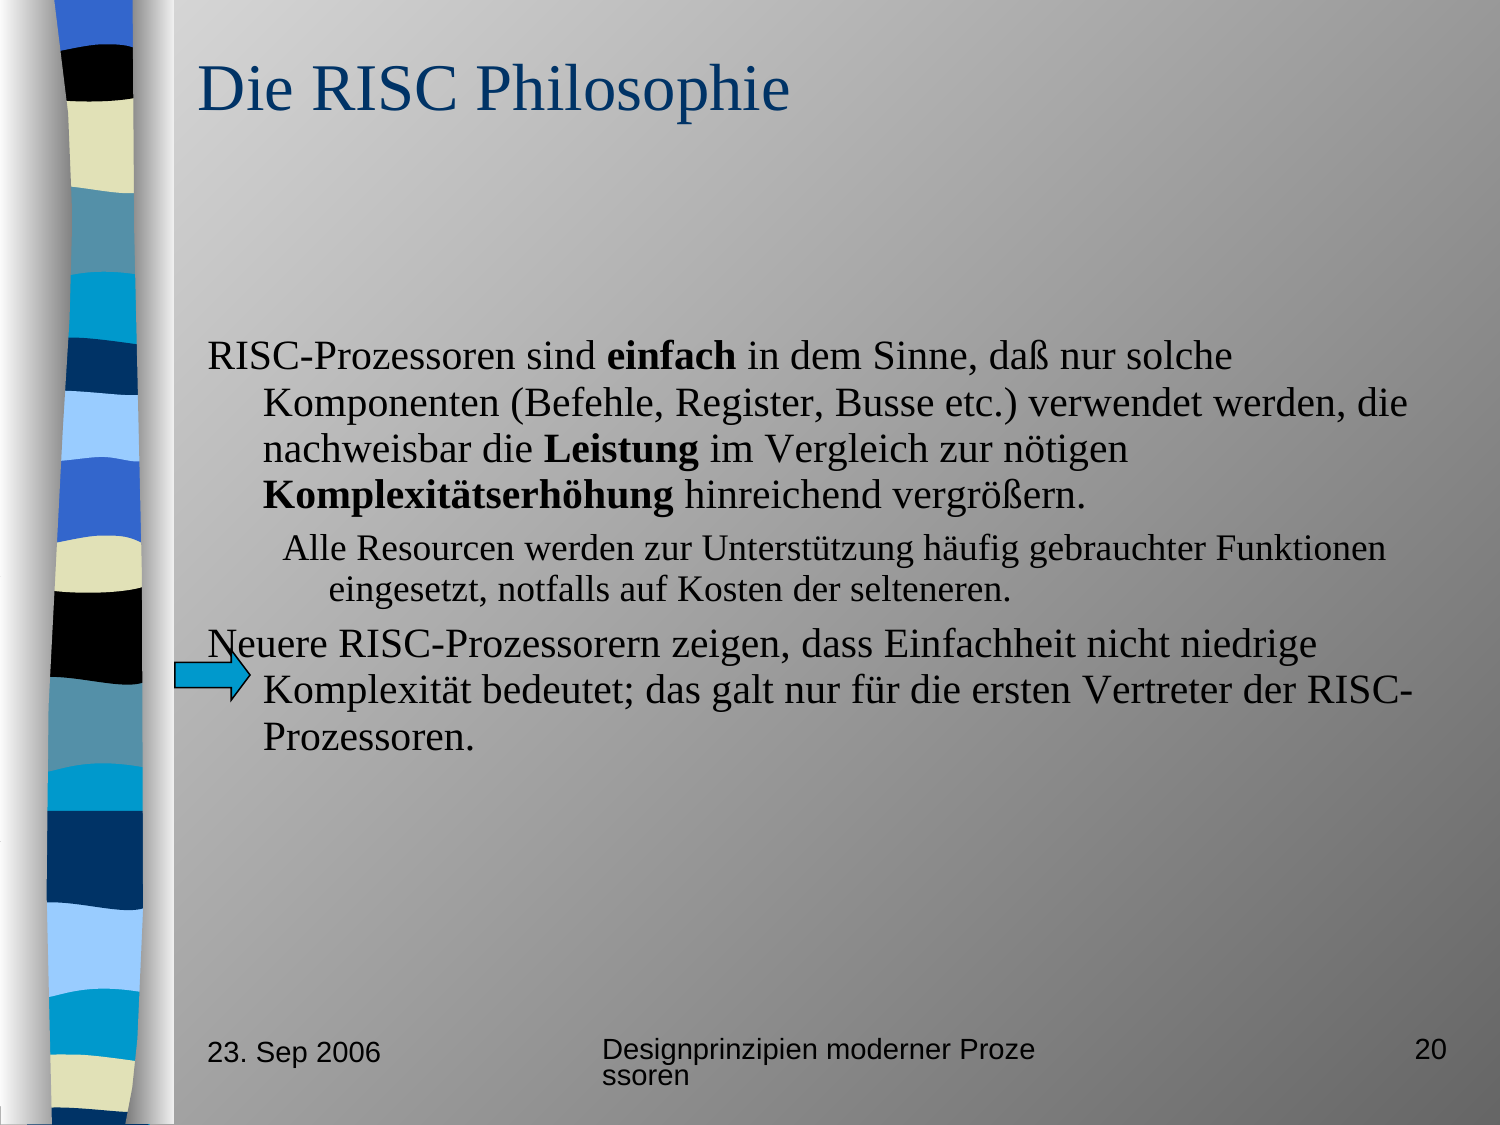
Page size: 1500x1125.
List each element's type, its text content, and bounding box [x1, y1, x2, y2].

text_box [174, 650, 251, 701]
list RISC-Prozessoren sind einfach in dem Sinne, daß nur solche Komponenten (Befehle, Register, Busse etc.) verwendet werden, die nachweisbar die Leistung im Vergleich zur nötigen Komplexitätserhöhung hinreichend vergrößern. Alle Resourcen werden zur Unterstützung häufig gebrauchter Funktionen eingesetzt, notfalls auf Kosten der selteneren. Neuere RISC-Prozessorern zeigen, dass Einfachheit nicht niedrige Komplexität bedeutet; das galt nur für die ersten Vertreter der RISC-Prozessoren. [192, 324, 1468, 1001]
title Die RISC Philosophie [183, 0, 1459, 188]
